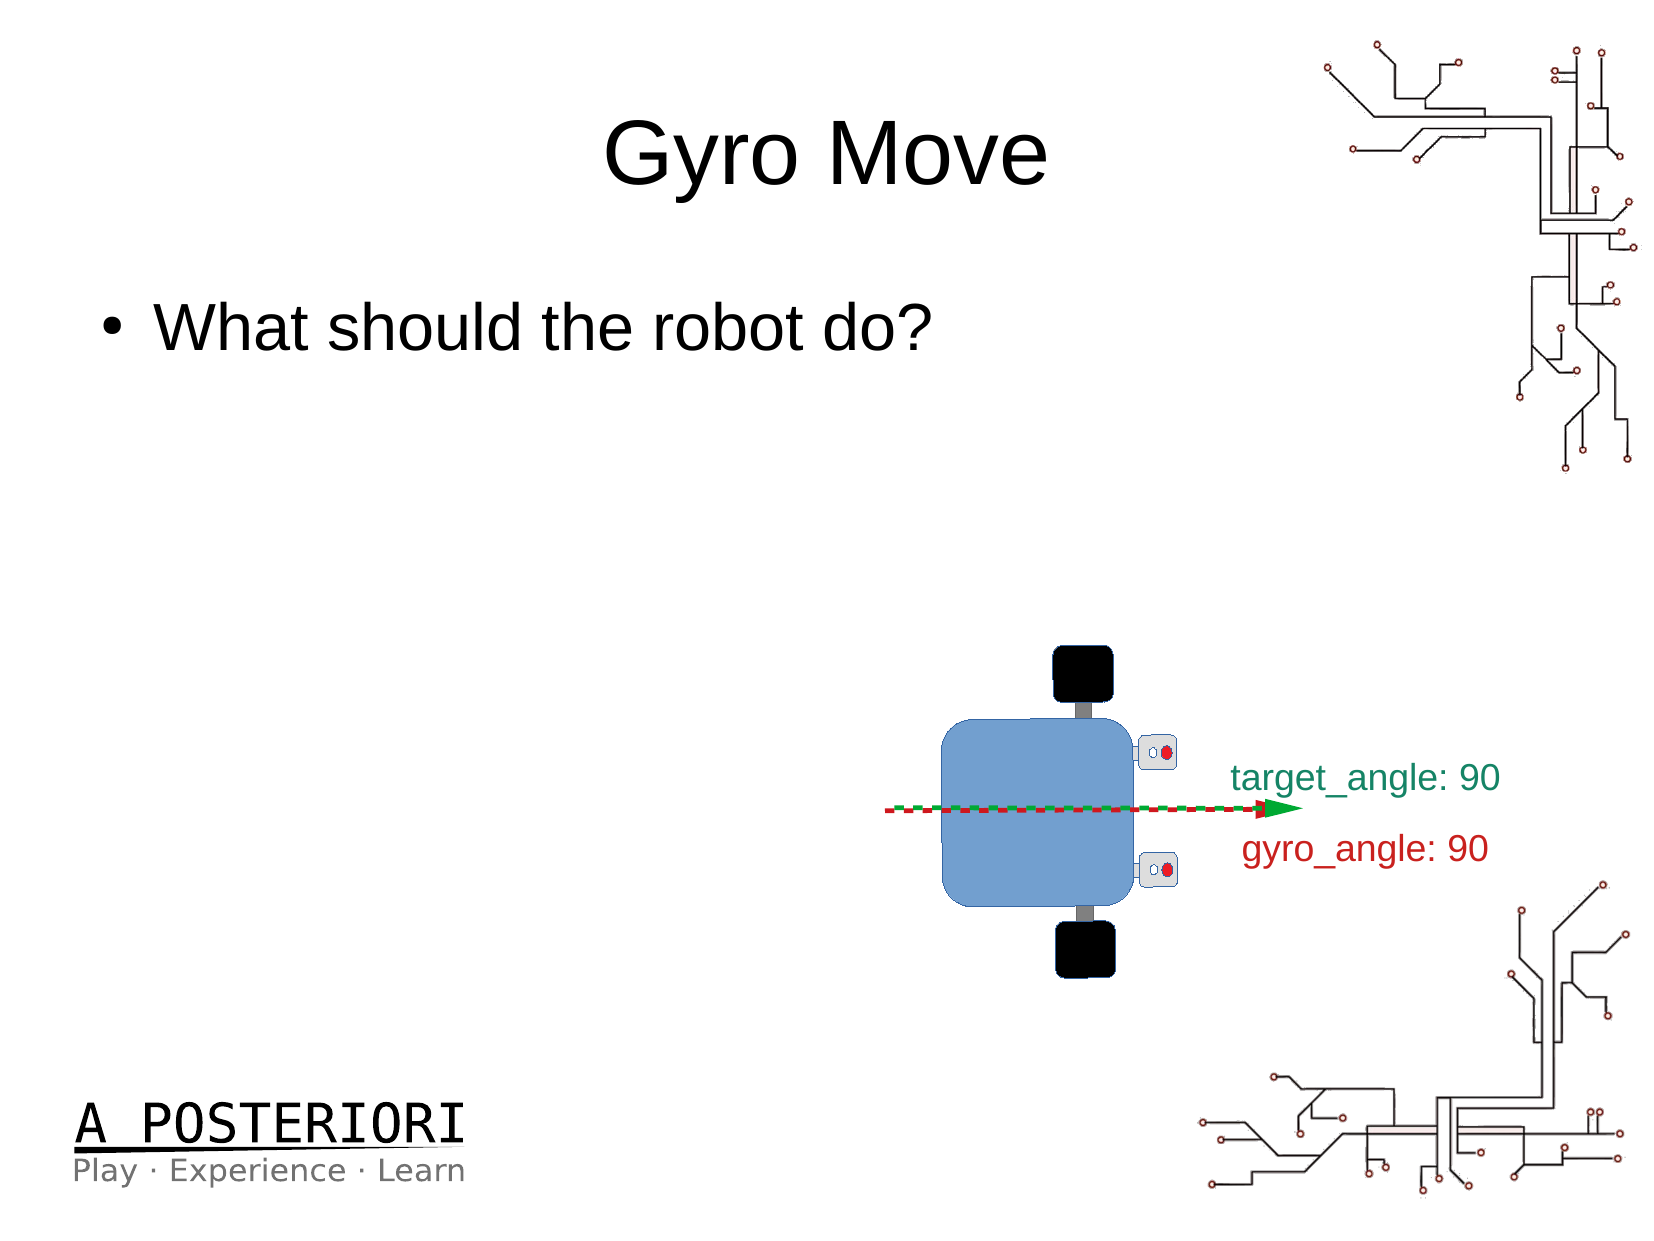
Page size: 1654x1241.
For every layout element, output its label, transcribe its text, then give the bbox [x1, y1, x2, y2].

list What should the robot do? [82, 290, 1571, 1010]
text_box [941, 645, 1177, 808]
text_box [941, 811, 1178, 979]
picture [1177, 863, 1635, 1200]
text_box gyro_angle: 90 [1226, 820, 1504, 878]
text_box target_angle: 90 [1215, 749, 1516, 807]
title Gyro Move [82, 49, 1571, 257]
picture [1305, 35, 1643, 495]
